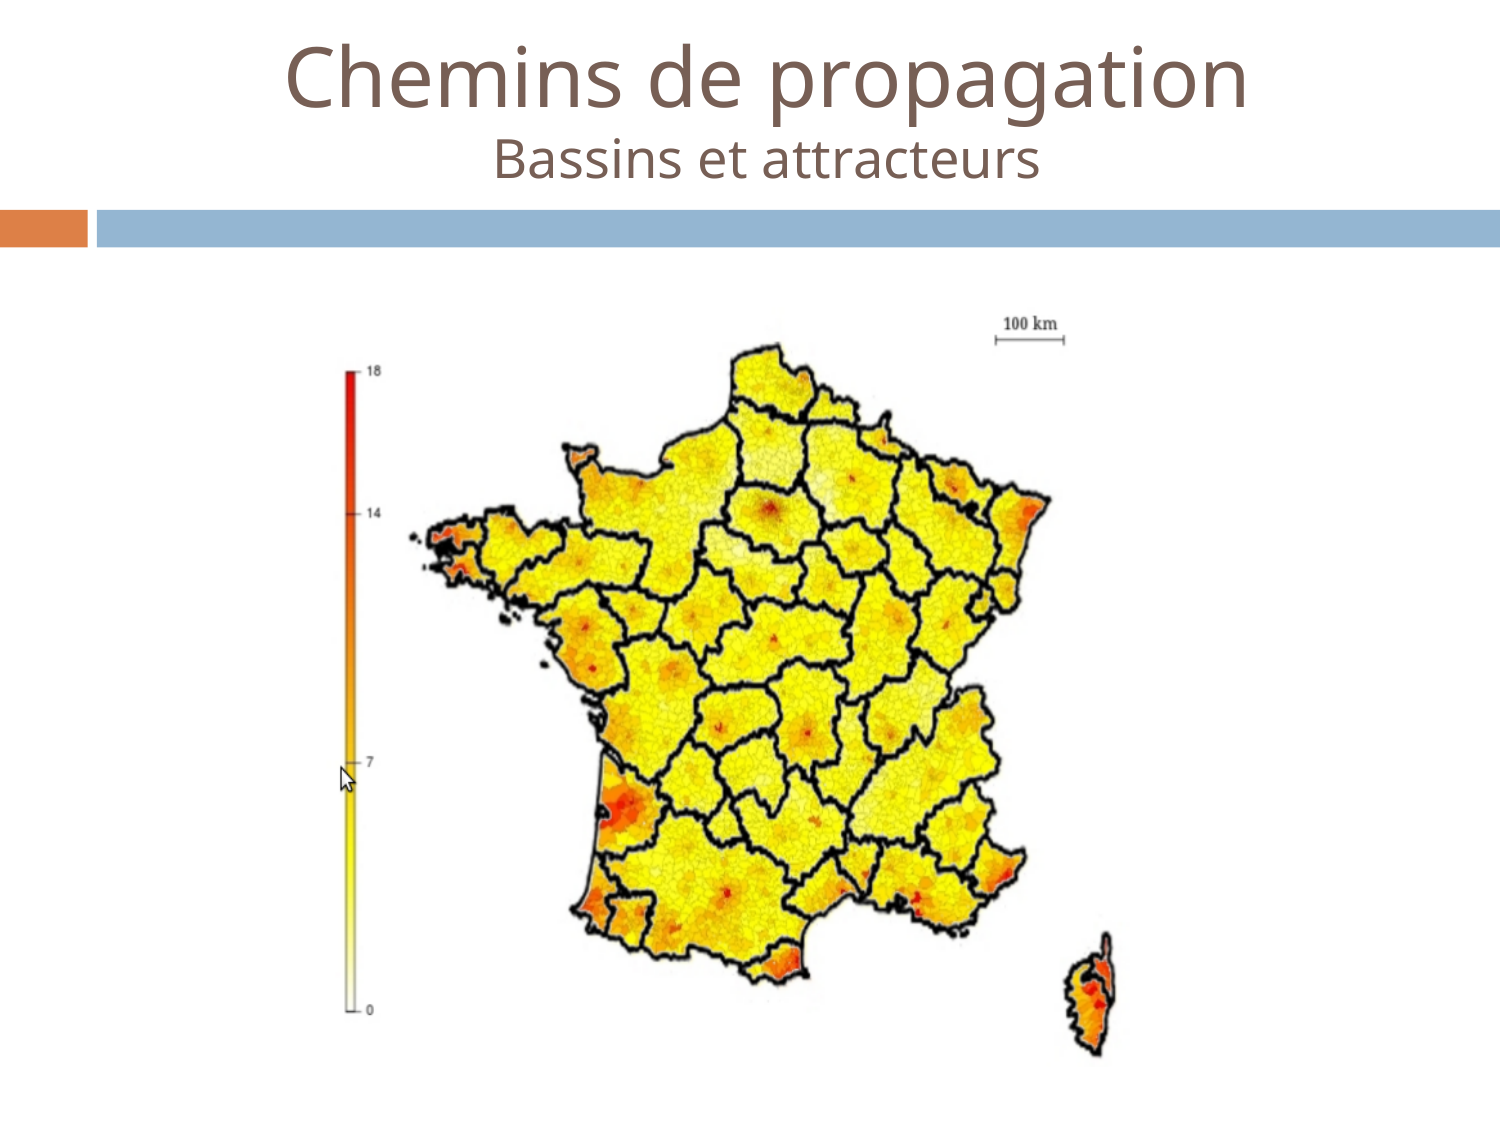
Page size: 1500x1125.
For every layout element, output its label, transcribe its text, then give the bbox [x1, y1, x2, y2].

text_box Chemins de propagation Bassins et attracteurs [0, 13, 1500, 201]
picture [295, 283, 1173, 1067]
